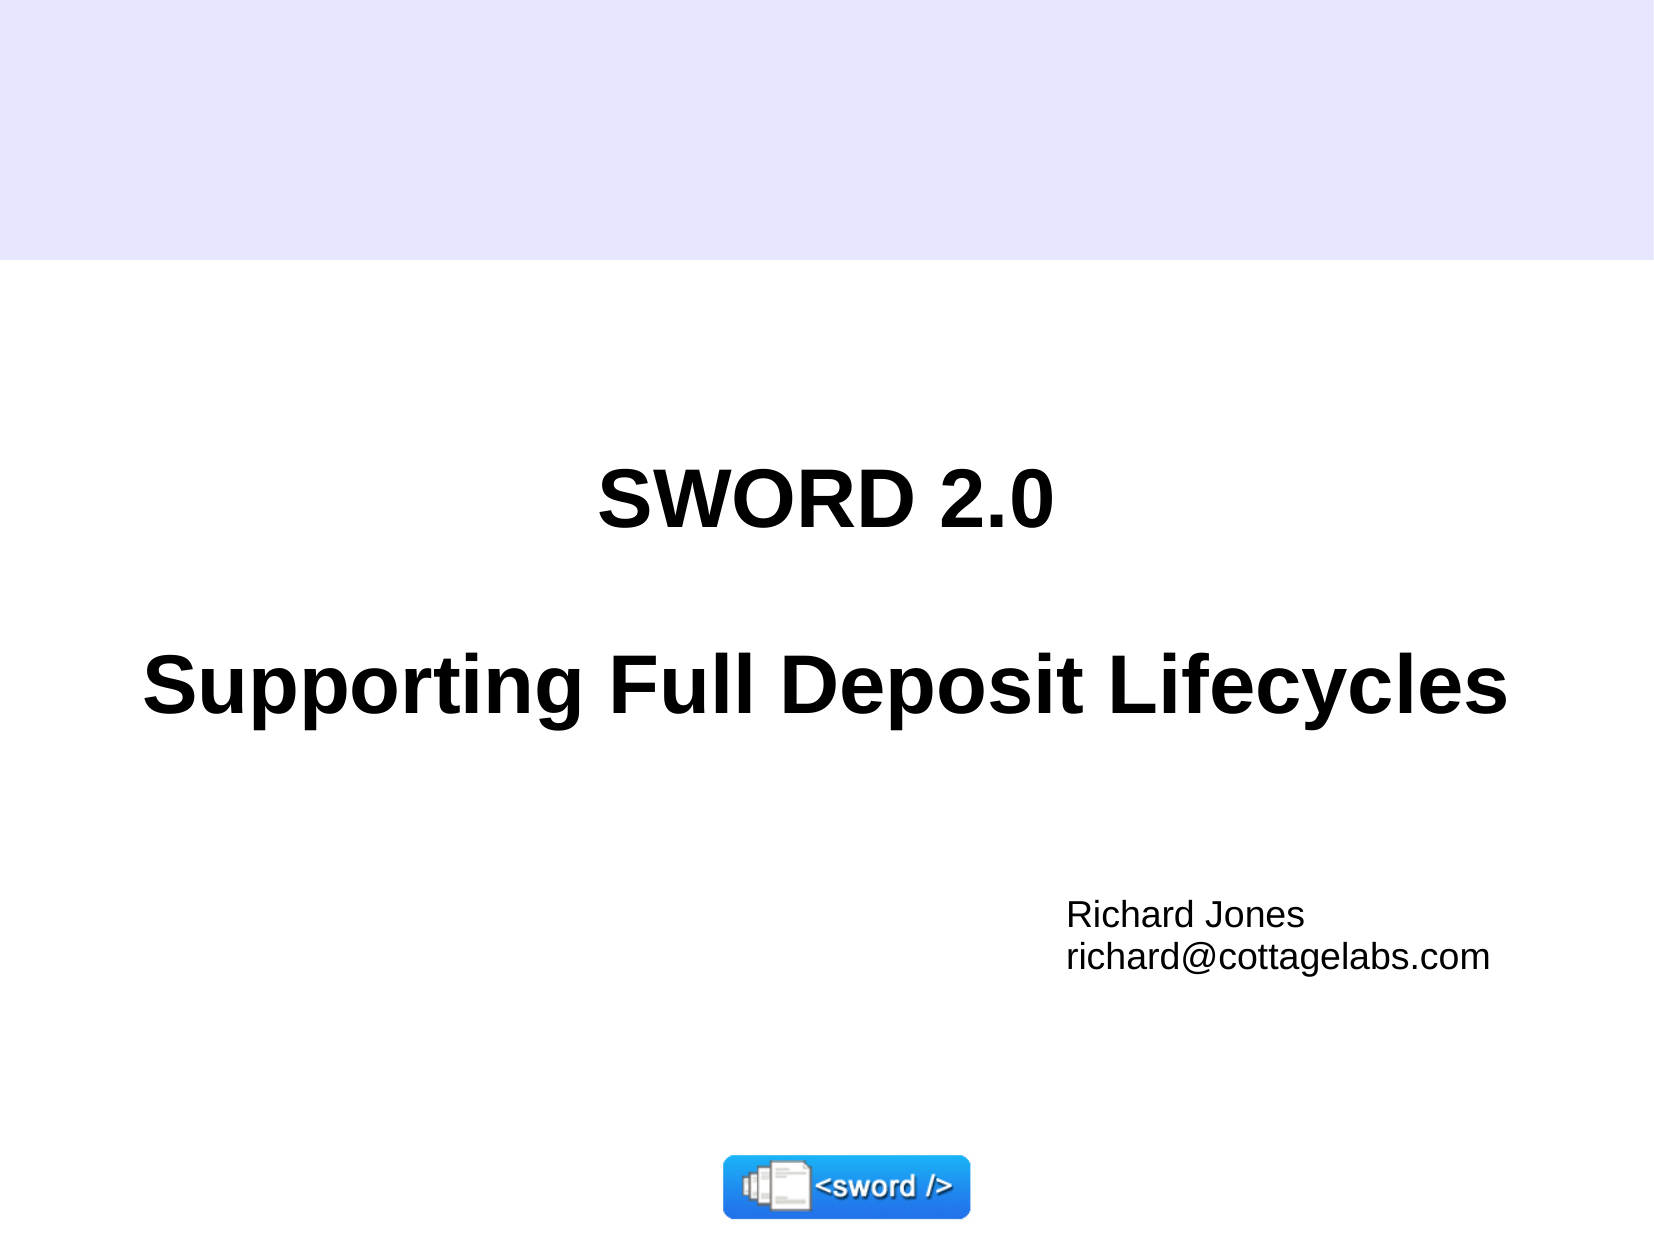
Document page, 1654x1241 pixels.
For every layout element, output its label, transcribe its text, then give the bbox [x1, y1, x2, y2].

text_box Richard Jones richard@cottagelabs.com [1051, 885, 1517, 985]
text_box SWORD 2.0 Supporting Full Deposit Lifecycles [127, 444, 1526, 739]
picture [722, 1154, 973, 1223]
